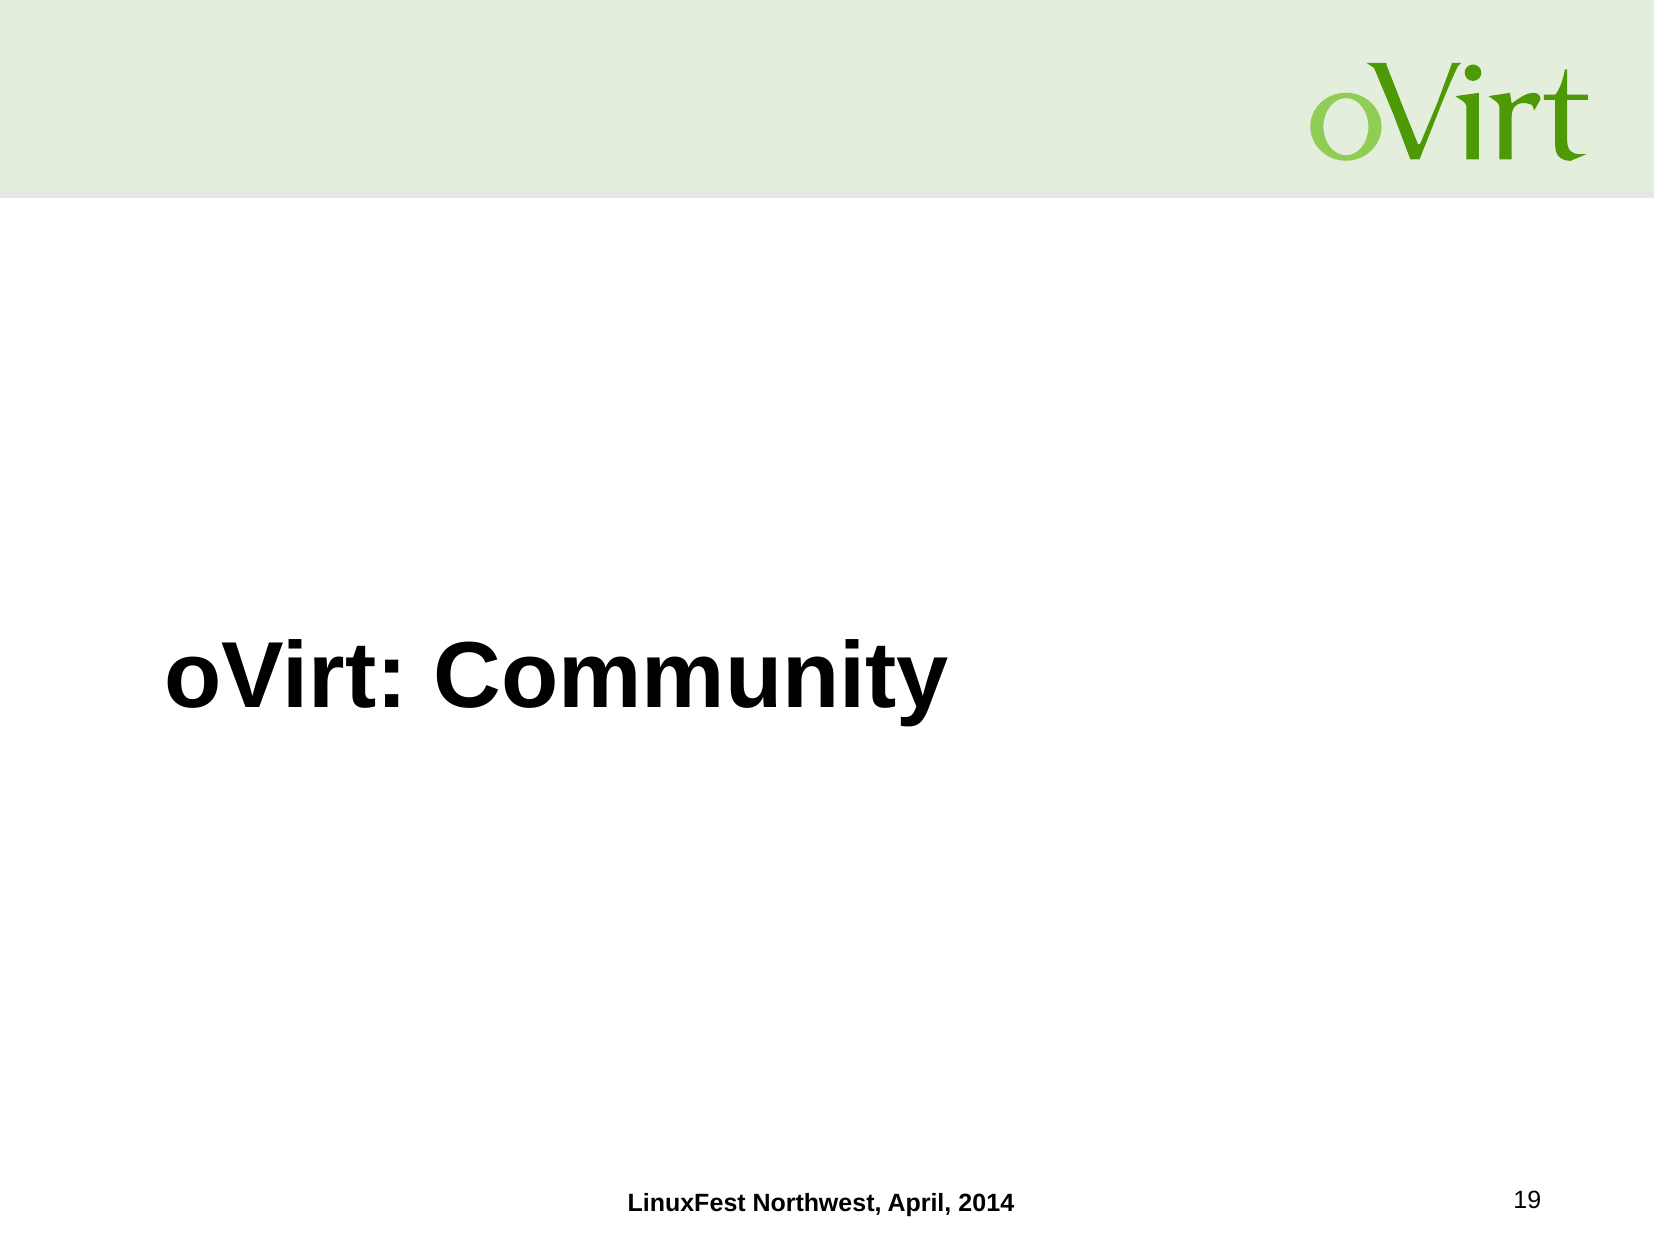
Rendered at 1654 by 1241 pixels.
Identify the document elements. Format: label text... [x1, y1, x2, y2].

text_box oVirt: Community [150, 615, 1654, 750]
